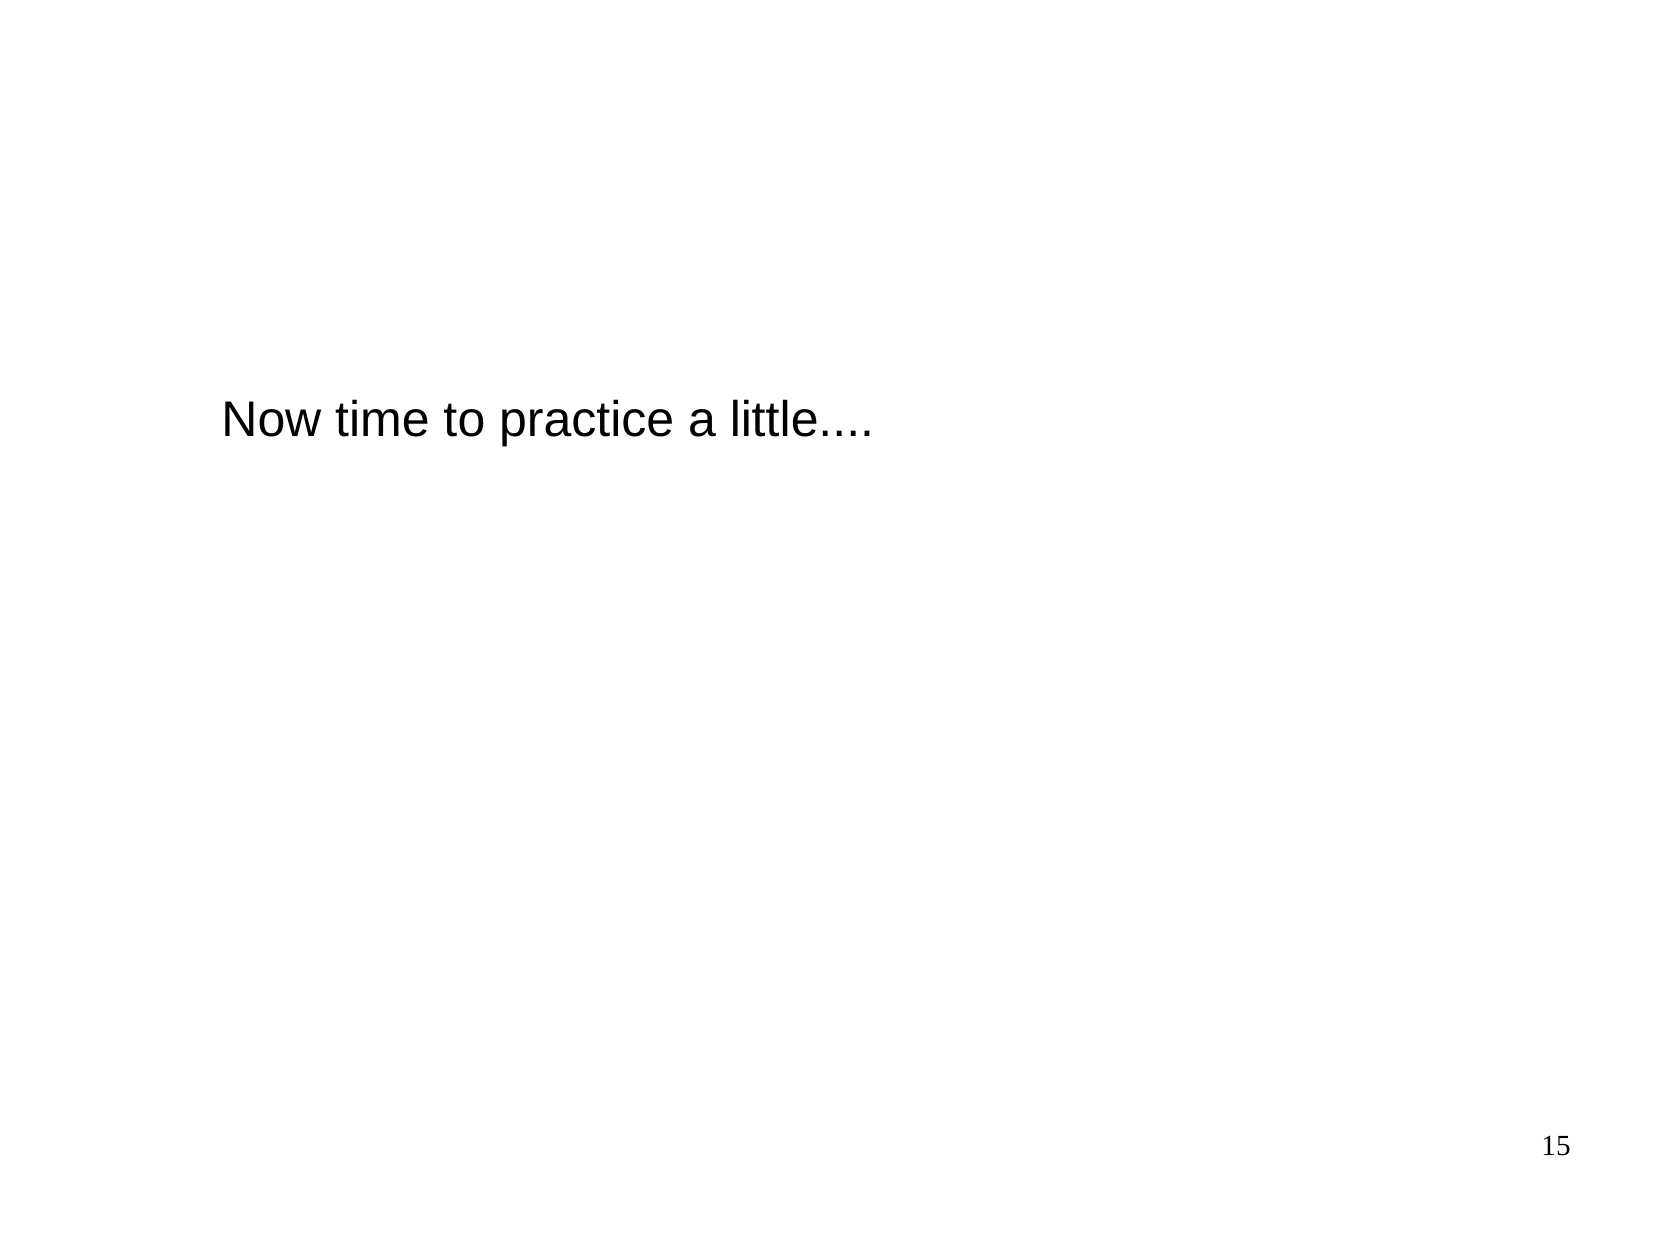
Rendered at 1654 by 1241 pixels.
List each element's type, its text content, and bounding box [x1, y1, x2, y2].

text_box Now time to practice a little.... [206, 383, 1447, 650]
